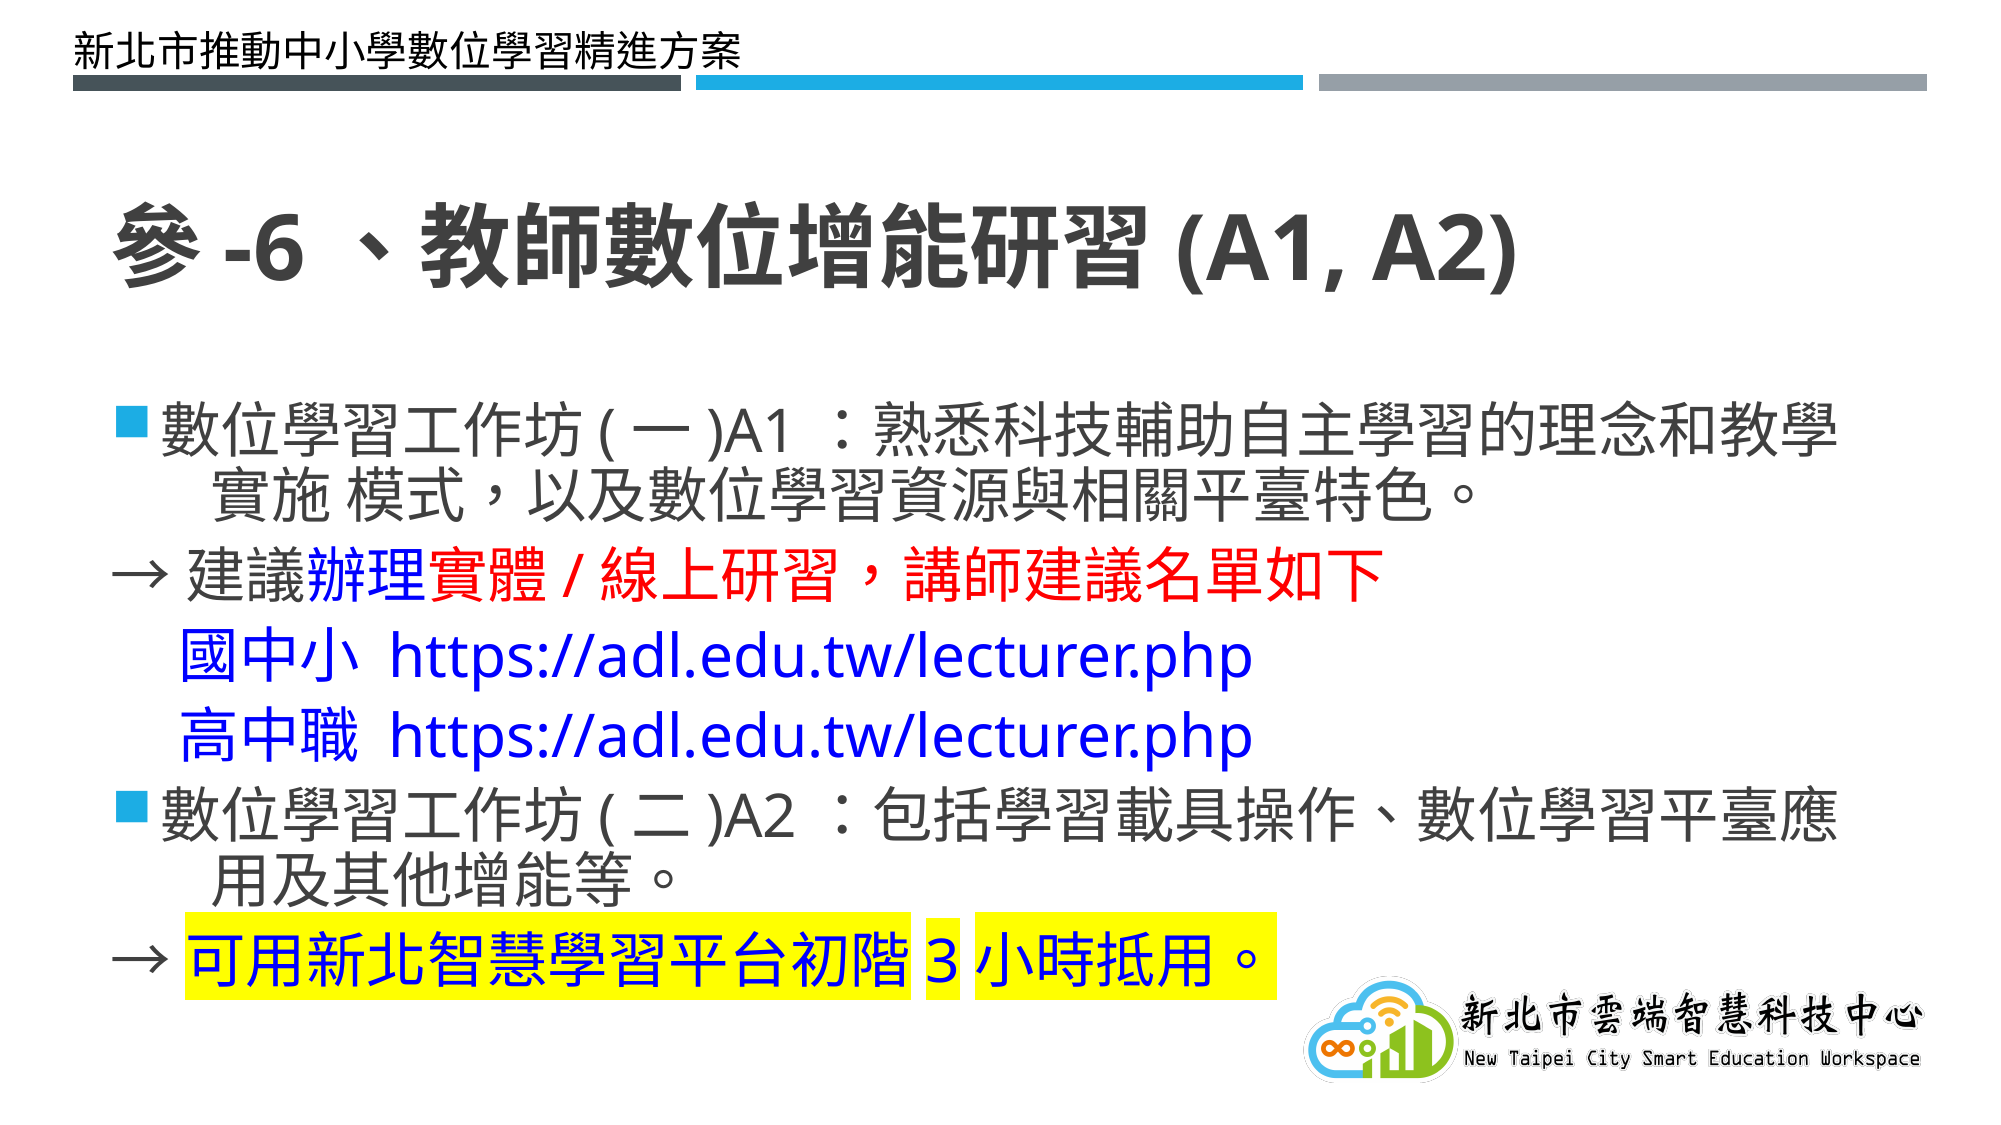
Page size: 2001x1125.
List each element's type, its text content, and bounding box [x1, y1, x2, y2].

list 數位學習工作坊(一)A1：熟悉科技輔助自主學習的理念和教學實施 模式，以及數位學習資源與相關平臺特色。 →建議辦理實體/線上研習，講師建議名單如下 國中小 https://adl.edu.tw/lecturer.php 高中職 https://adl.edu.tw/lecturer.php 數位學習工作坊(二)A2：包括學習載具操作、數位學習平臺應用及其他增能等。 →可用新北智慧學習平台初階3小時抵用。 [95, 392, 1905, 1095]
title 參-6、教師數位增能研習(A1, A2) [95, 111, 1905, 307]
text_box 新北市推動中小學數位學習精進方案 [59, 18, 766, 83]
picture [1299, 972, 1931, 1089]
